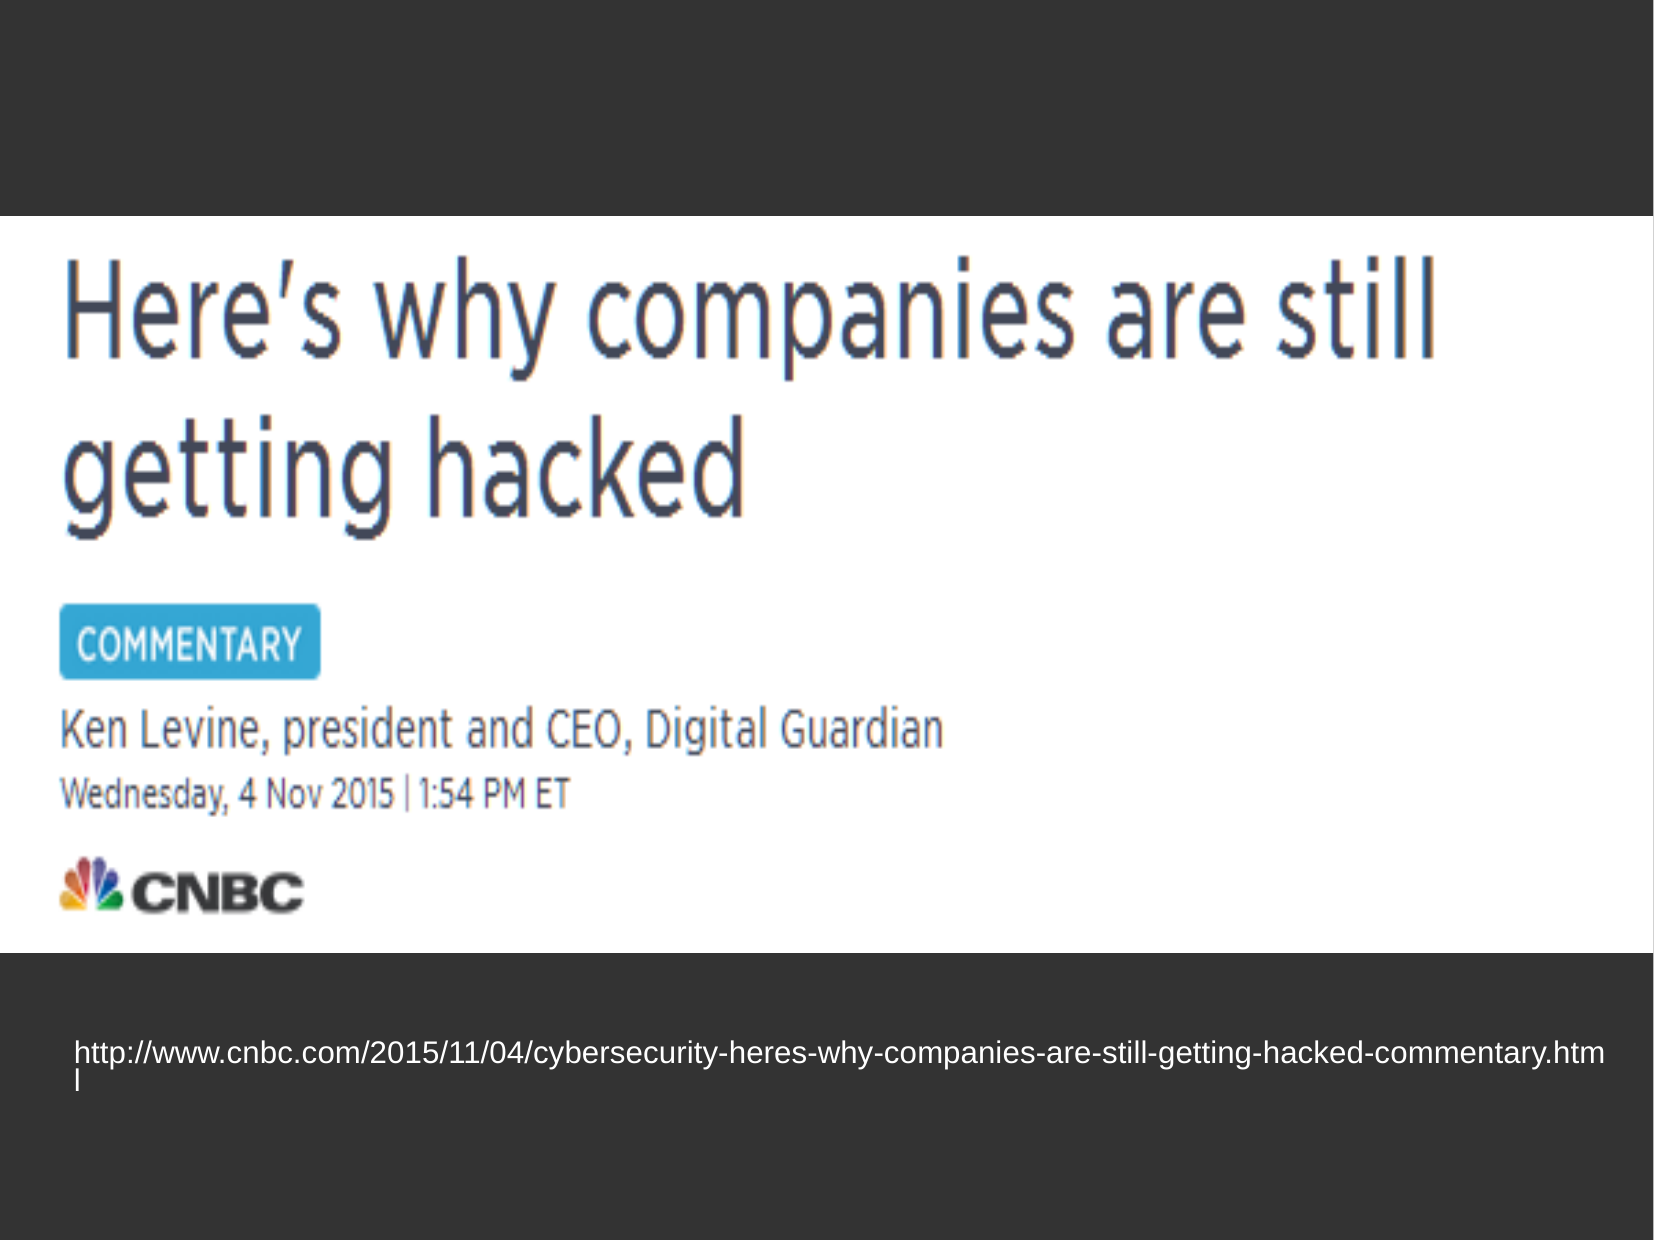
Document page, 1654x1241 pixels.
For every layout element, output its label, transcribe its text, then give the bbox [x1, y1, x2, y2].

picture [0, 216, 1654, 953]
text_box http://www.cnbc.com/2015/11/04/cybersecurity-heres-why-companies-are-still-getting-hacked-commentary.html [59, 1027, 1630, 1146]
